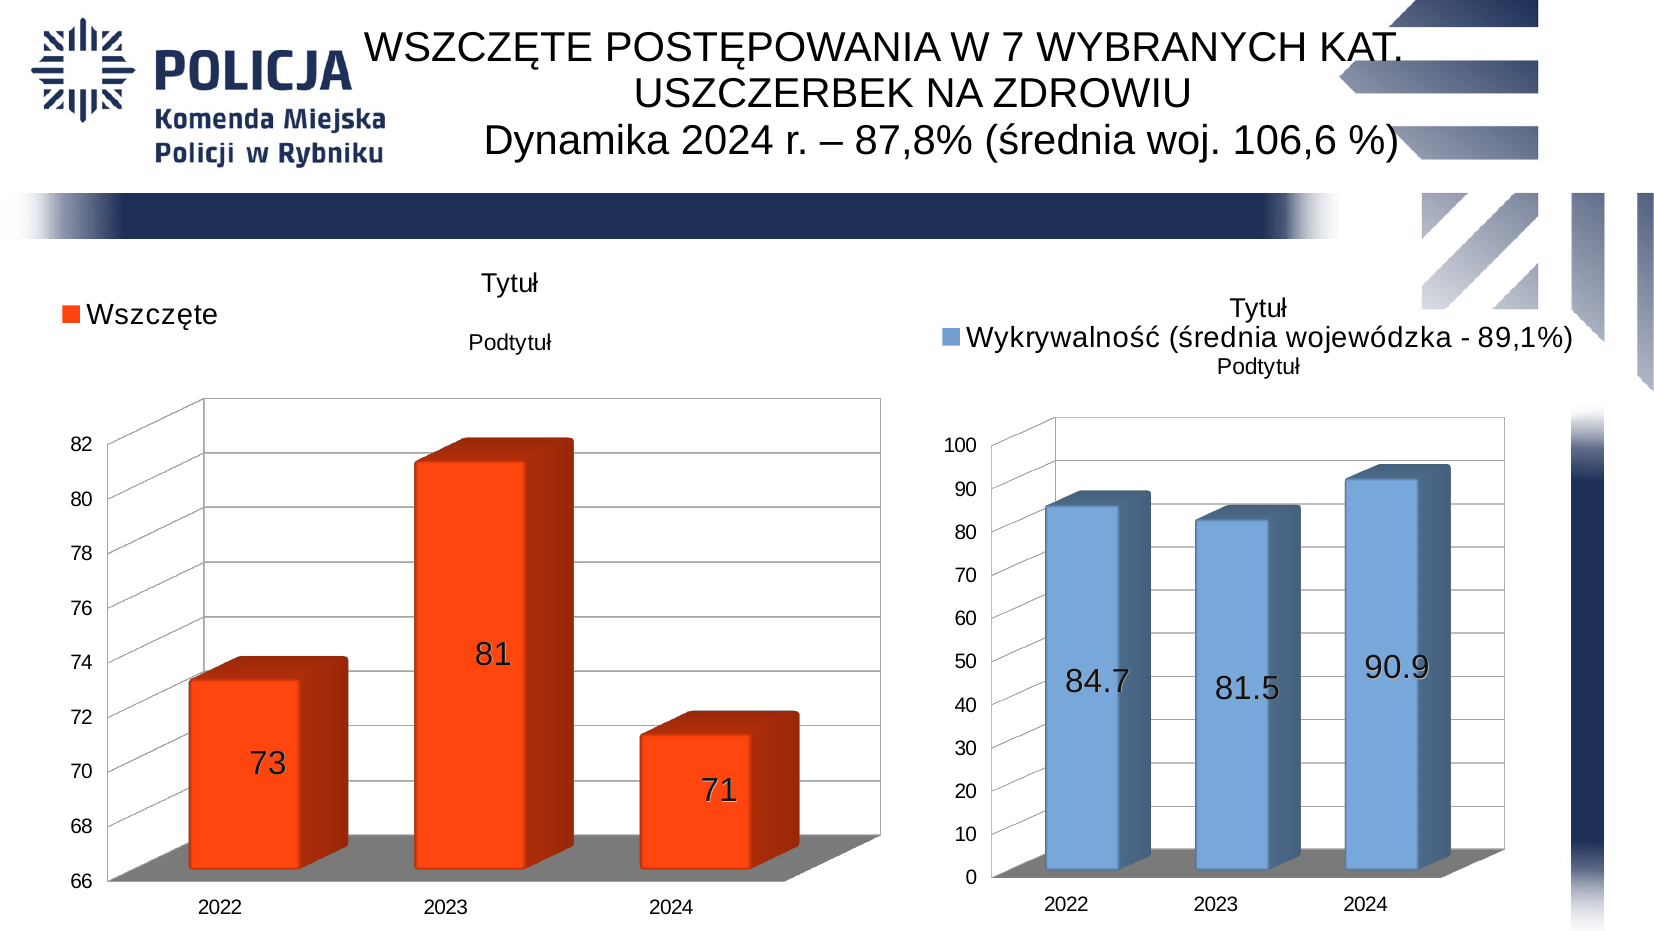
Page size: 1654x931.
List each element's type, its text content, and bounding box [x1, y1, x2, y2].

chart [0, 238, 1591, 931]
picture [0, 0, 1654, 931]
title WSZCZĘTE POSTĘPOWANIA W 7 WYBRANYCH KAT. USZCZERBEK NA ZDROWIU Dynamika 2024 r. – 87,8% (średnia woj. 106,6 %) [82, 23, 1571, 210]
